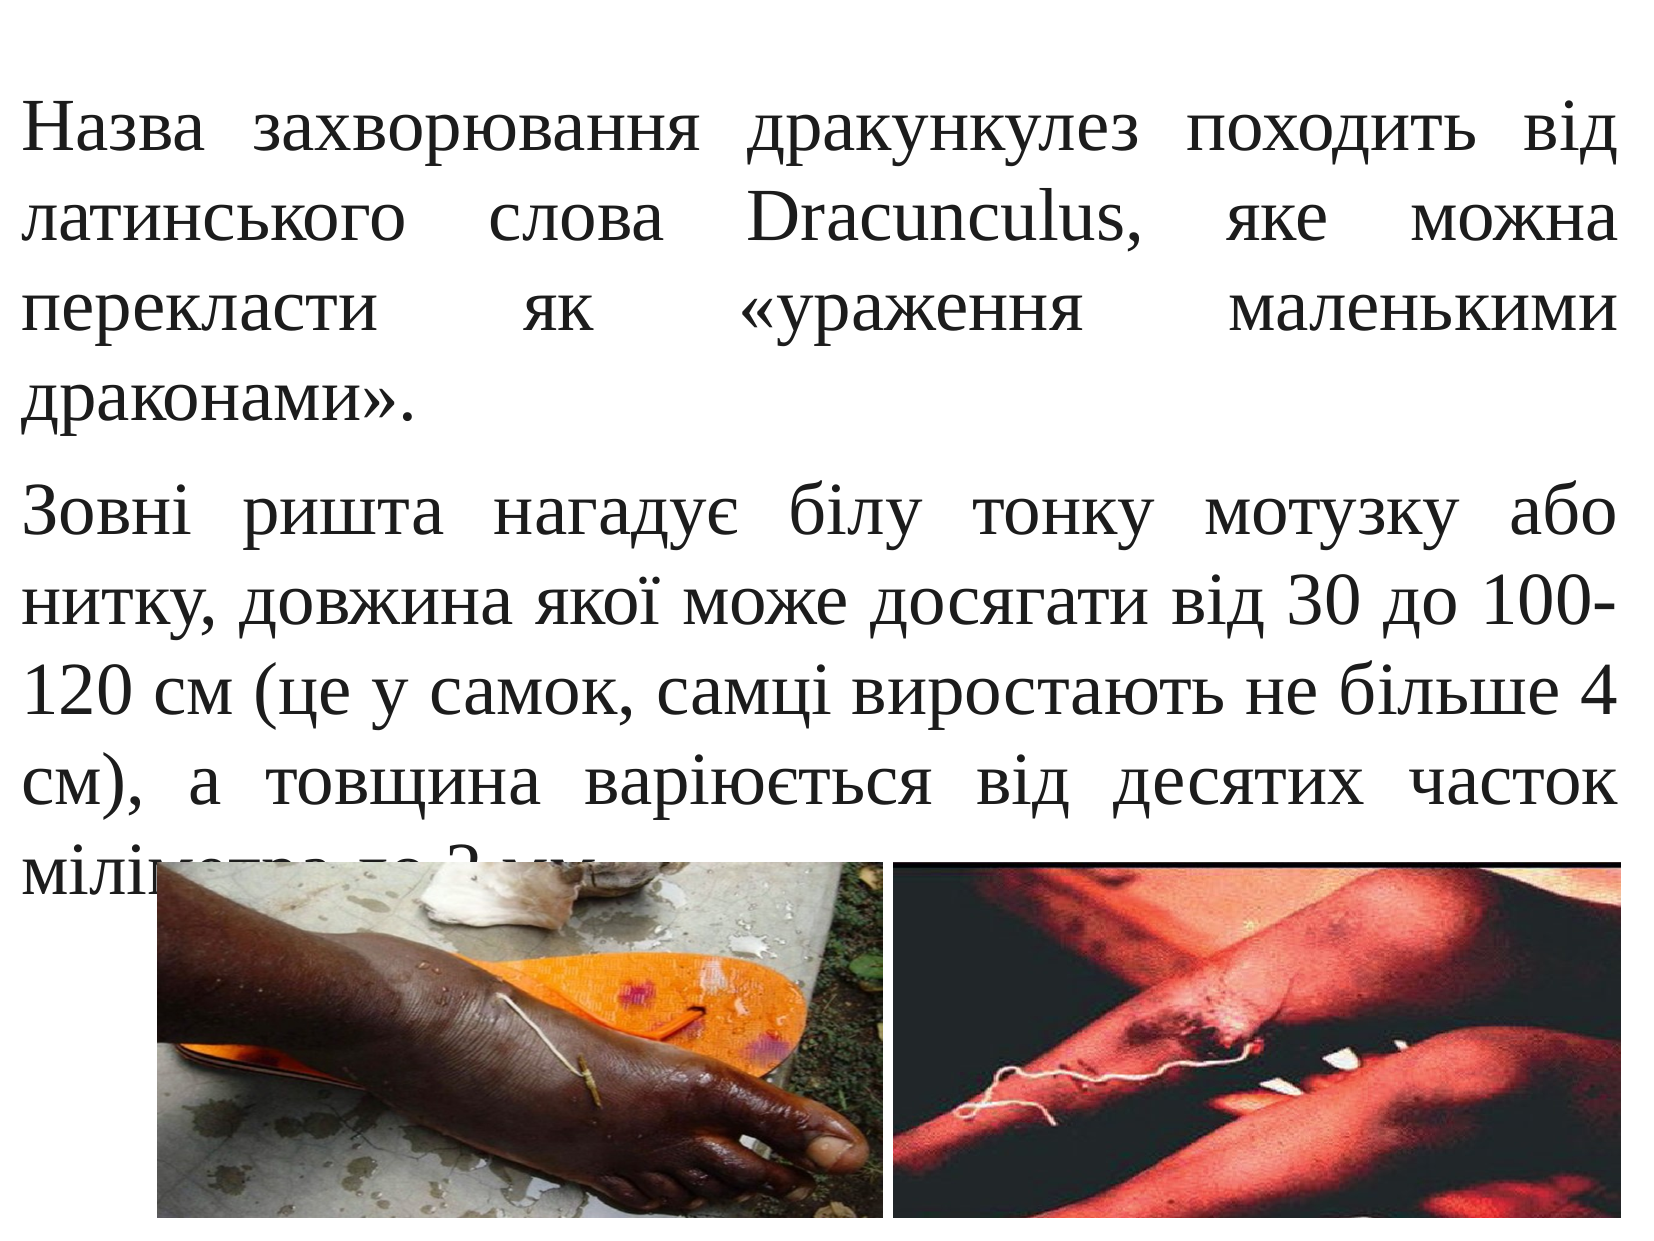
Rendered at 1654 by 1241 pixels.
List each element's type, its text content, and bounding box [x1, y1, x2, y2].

picture [157, 862, 883, 1218]
subtitle Назва захворювання дракункулез походить від латинського слова Dracunculus, яке можна перекласти як «ураження маленькими драконами». Зовні ришта нагадує білу тонку мотузку або нитку, довжина якої може досягати від 30 до 100-120 см (це у самок, самці виростають не більше 4 см), а товщина варіюється від десятих часток міліметра до 2 мм. [21, 24, 1621, 1076]
picture [893, 1076, 1621, 1218]
